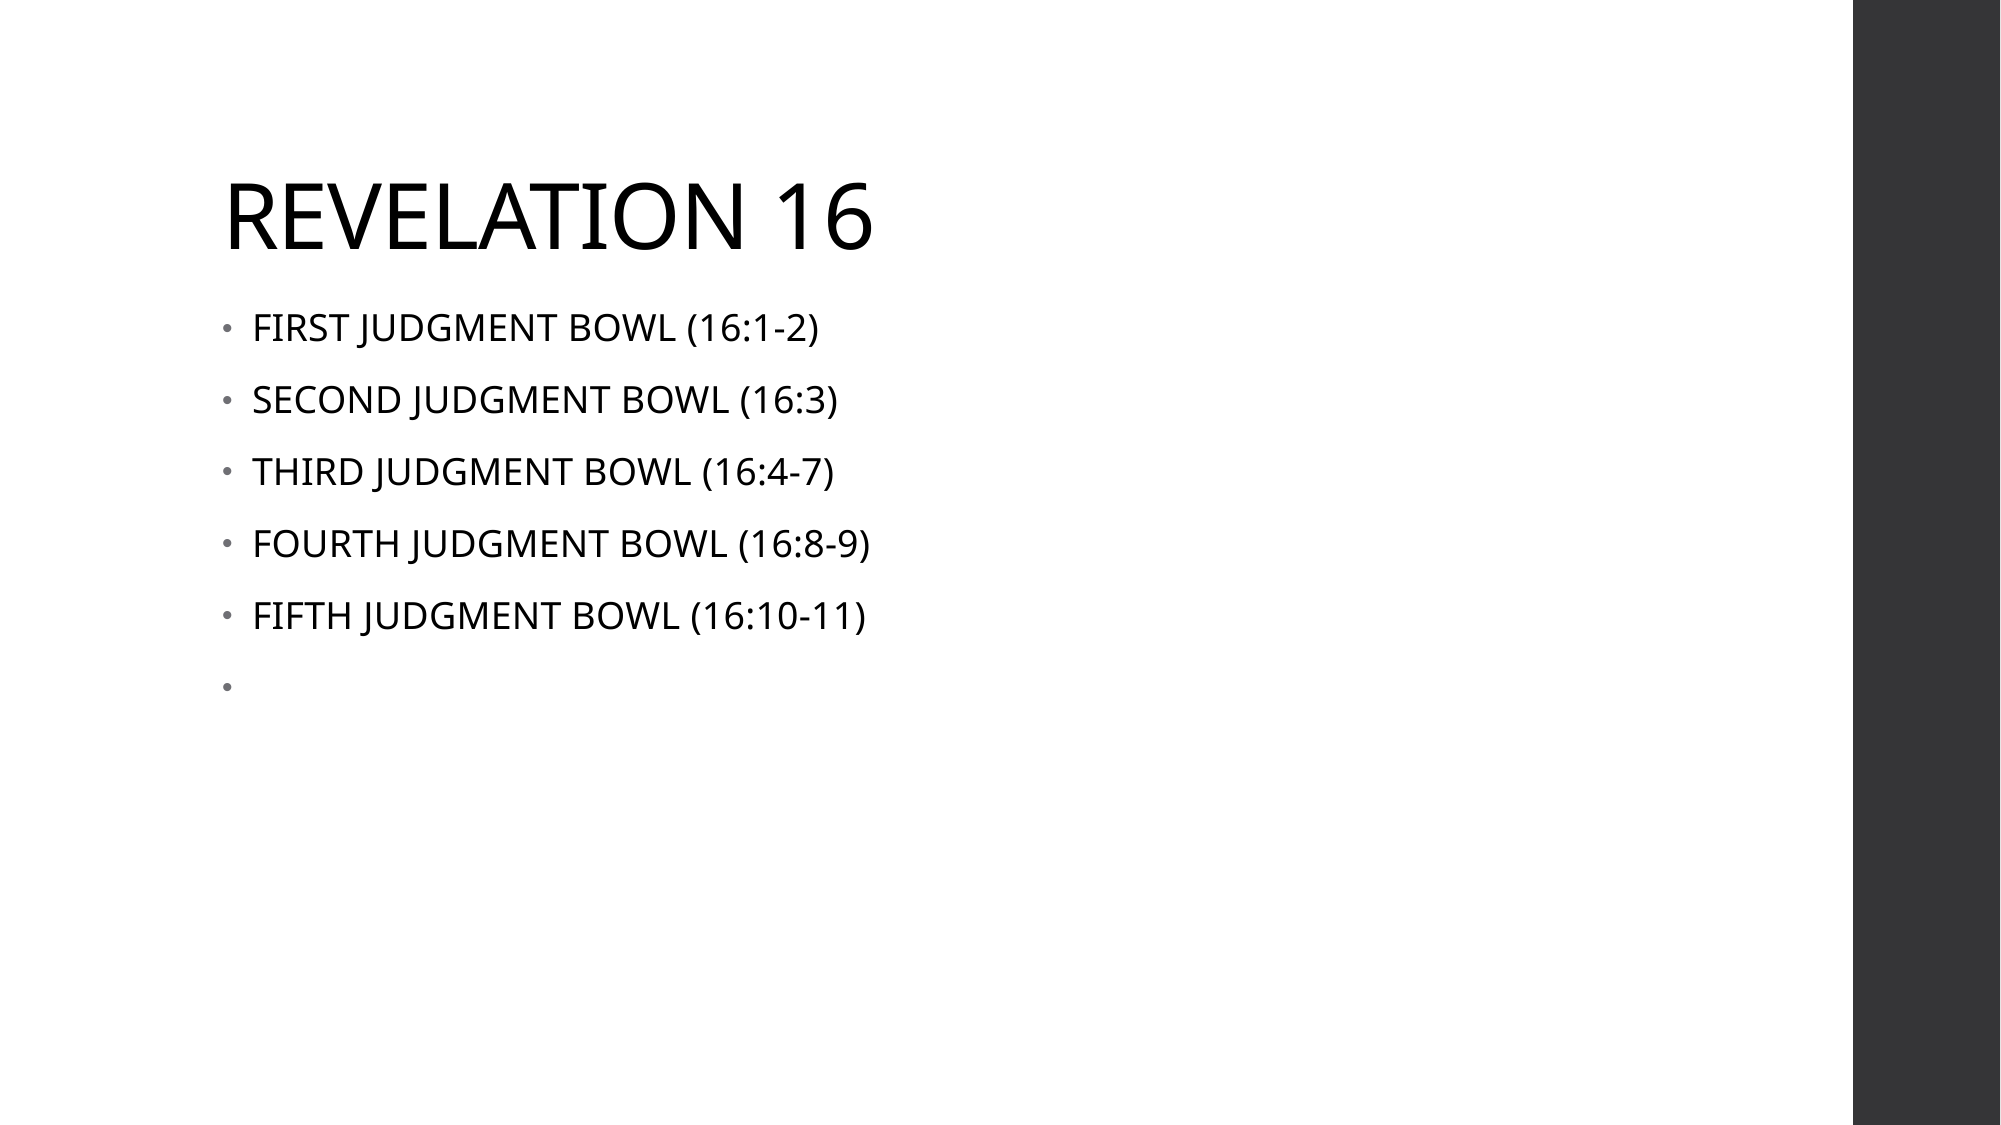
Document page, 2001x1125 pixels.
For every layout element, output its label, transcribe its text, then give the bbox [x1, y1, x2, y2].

title REVELATION 16 [206, 60, 1797, 278]
list FIRST JUDGMENT BOWL (16:1-2) SECOND JUDGMENT BOWL (16:3) THIRD JUDGMENT BOWL (16:4-7) FOURTH JUDGMENT BOWL (16:8-9) FIFTH JUDGMENT BOWL (16:10-11) [206, 299, 1617, 1014]
